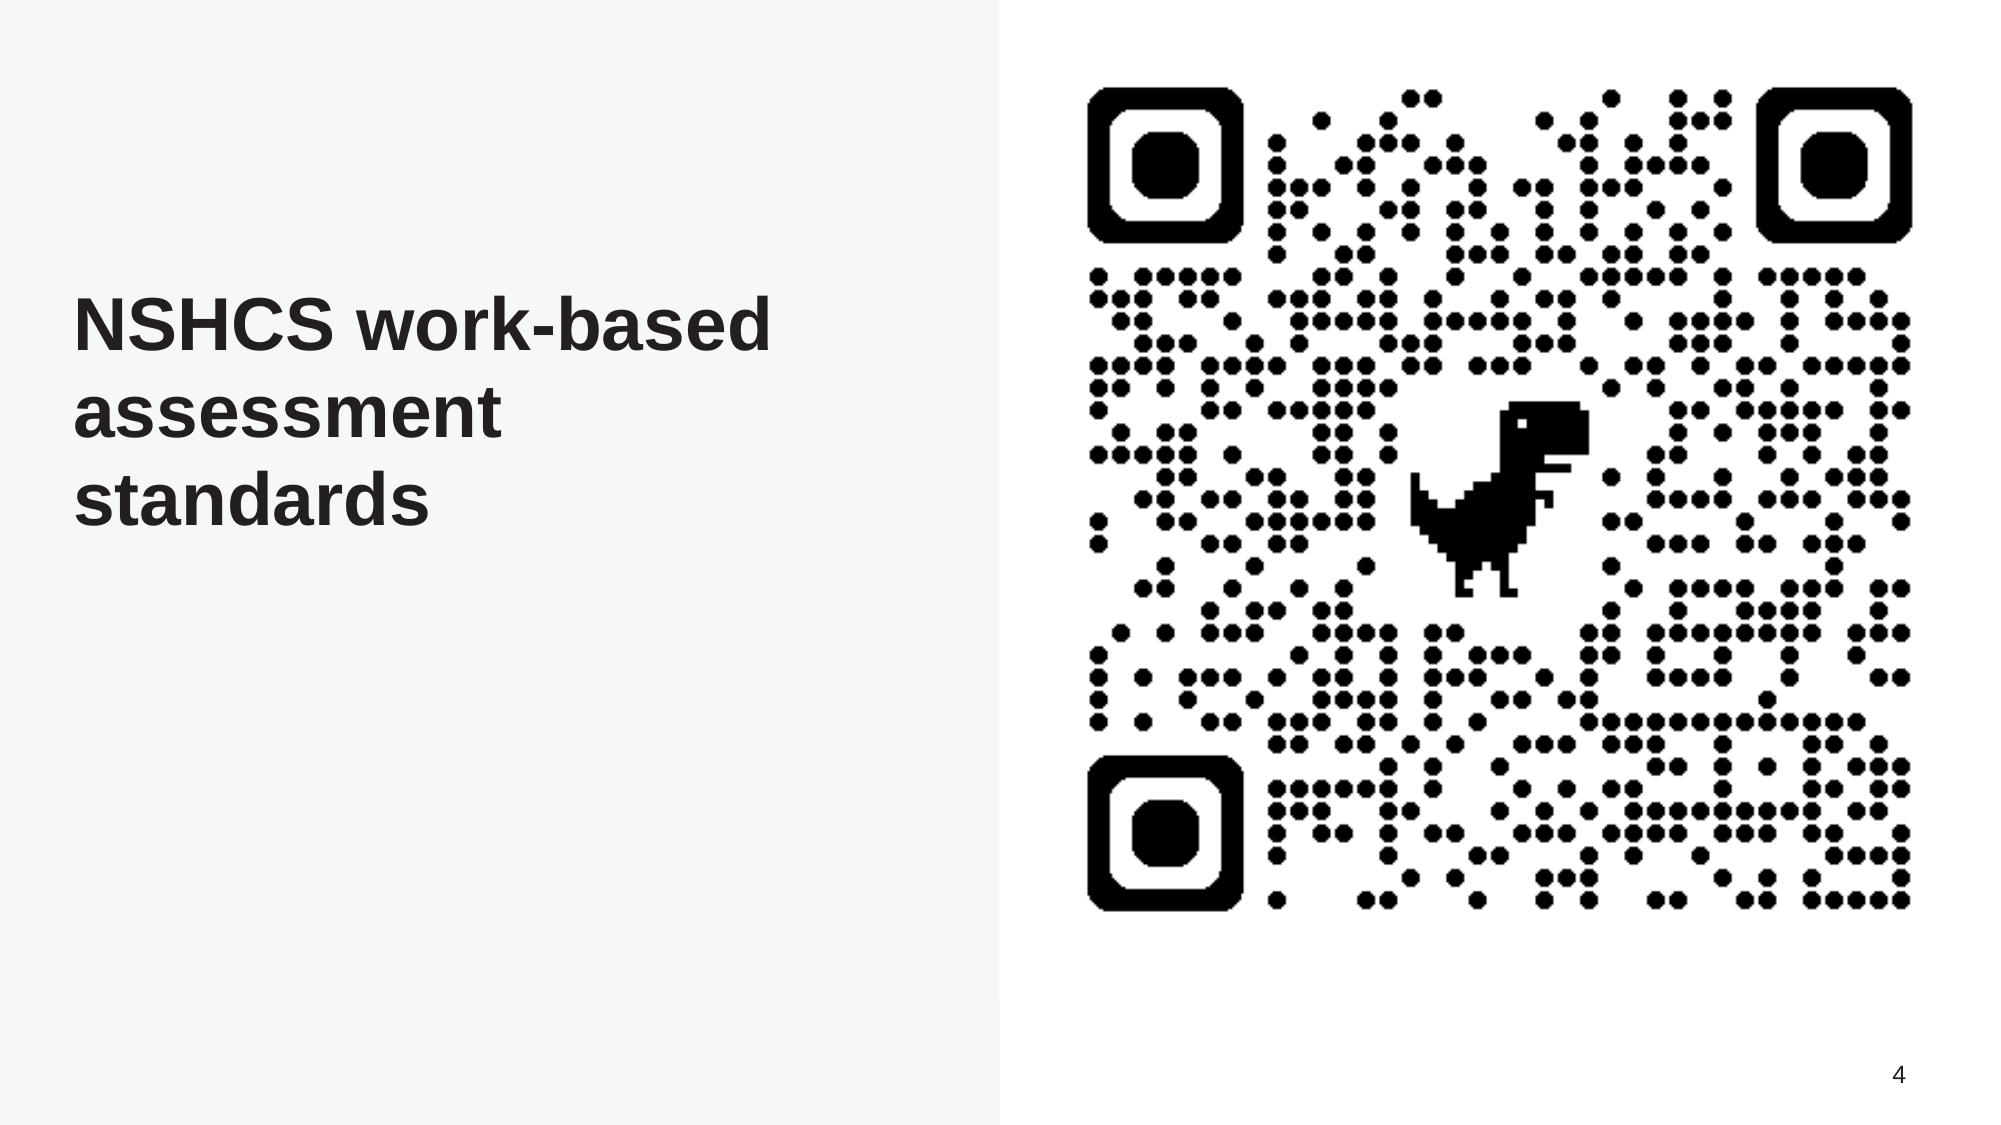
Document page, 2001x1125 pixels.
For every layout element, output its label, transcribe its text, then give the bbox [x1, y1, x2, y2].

picture [999, 0, 2000, 1002]
title NSHCS work-based assessment standards [58, 270, 864, 784]
